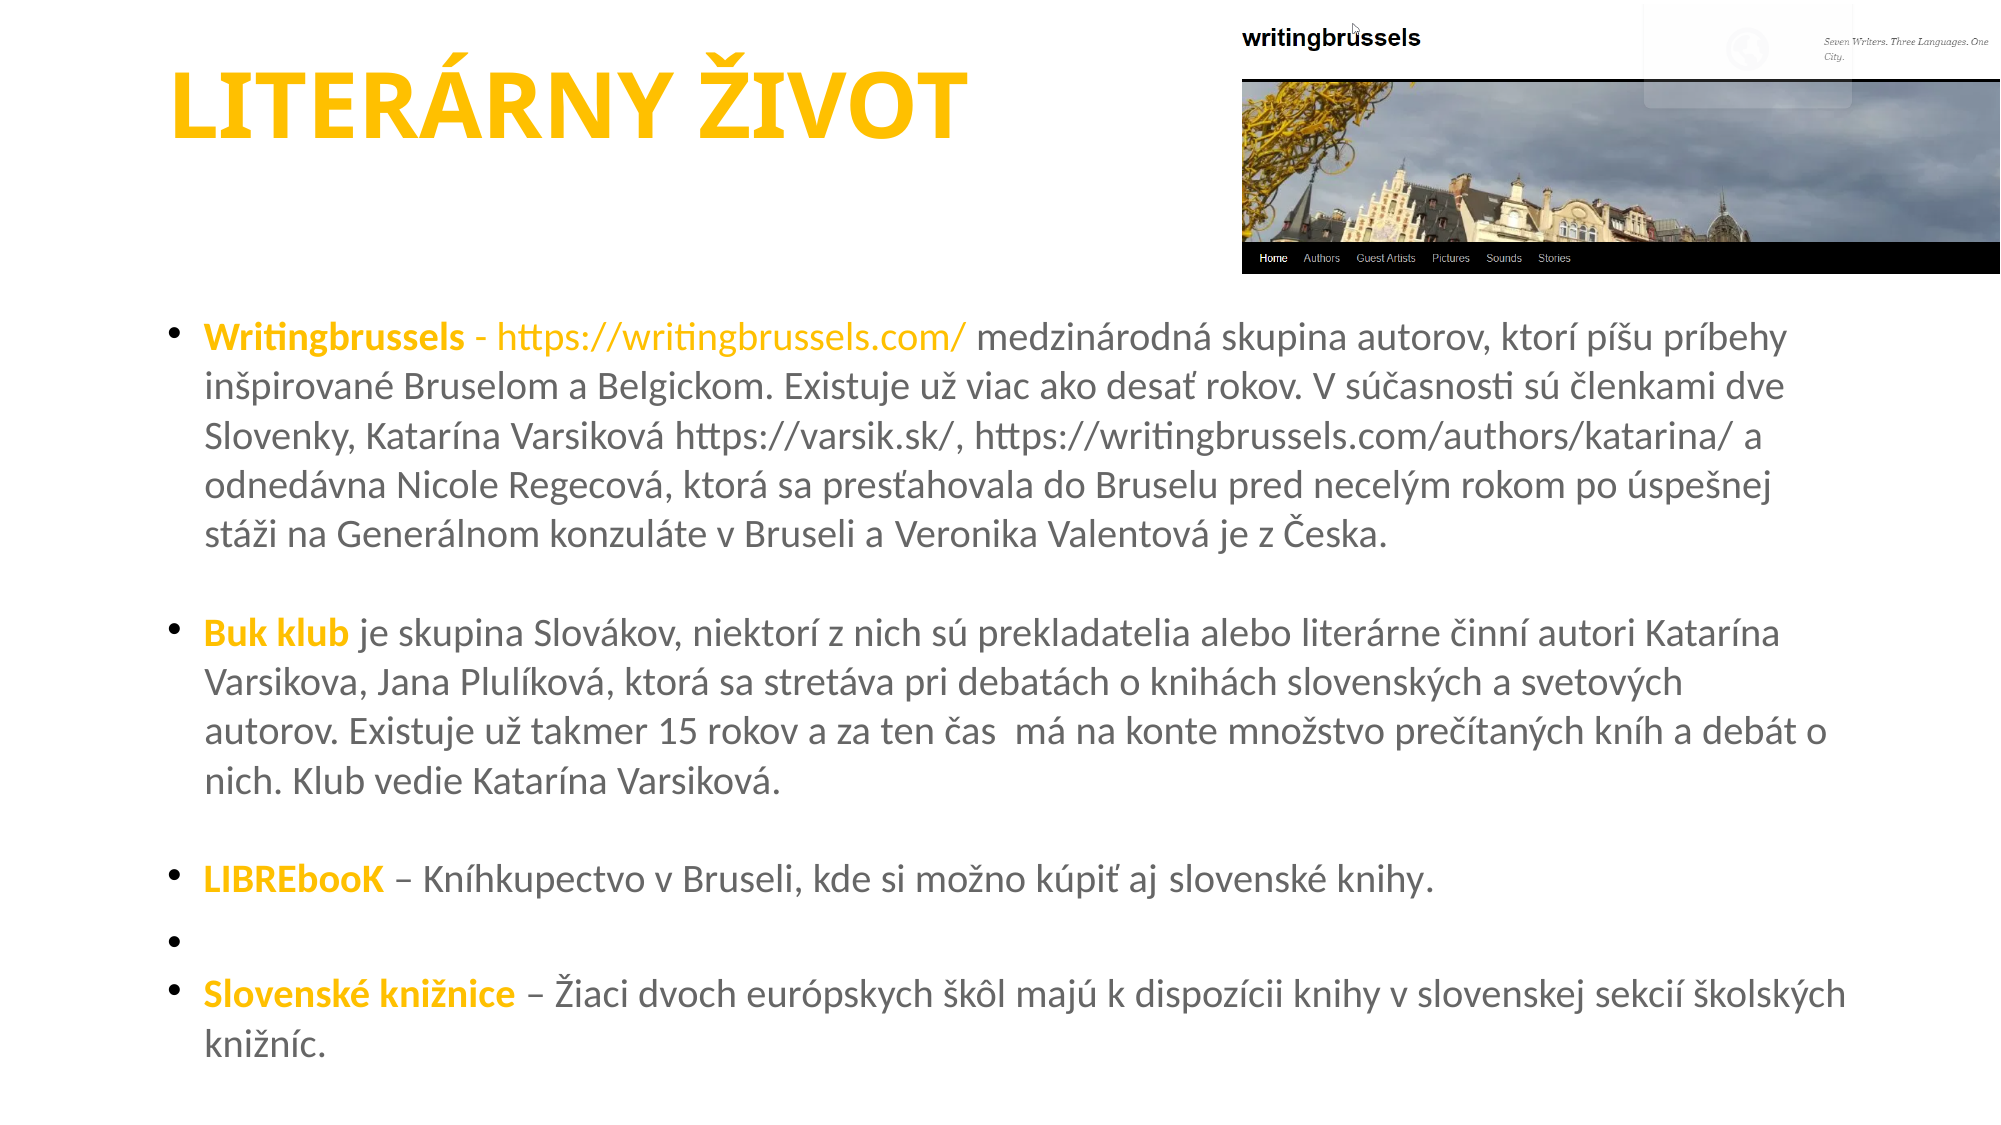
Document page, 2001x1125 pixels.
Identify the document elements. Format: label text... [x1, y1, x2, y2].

picture [1239, 4, 2000, 275]
list Writingbrussels - https://writingbrussels.com/ medzinárodná skupina autorov, ktorí píšu príbehy inšpirované Bruselom a Belgickom. Existuje už viac ako desať rokov. V súčasnosti sú členkami dve Slovenky, Katarína Varsiková https://varsik.sk/, https://writingbrussels.com/authors/katarina/ a odnedávna Nicole Regecová, ktorá sa presťahovala do Bruselu pred necelým rokom po úspešnej stáži na Generálnom konzuláte v Bruseli a Veronika Valentová je z Česka. Buk klub je skupina Slovákov, niektorí z nich sú prekladatelia alebo literárne činní autori Katarína Varsikova, Jana Plulíková, ktorá sa stretáva pri debatách o knihách slovenských a svetových autorov. Existuje už takmer 15 rokov a za ten čas má na konte množstvo prečítaných kníh a debát o nich. Klub vedie Katarína Varsiková. LIBREbooK – Kníhkupectvo v Bruseli, kde si možno kúpiť aj slovenské knihy. Slovenské knižnice – Žiaci dvoch európskych škôl majú k dispozícii knihy v slovenskej sekcií školských knižníc. [152, 319, 1915, 1076]
title LITERÁRNY ŽIVOT [152, 0, 1878, 218]
